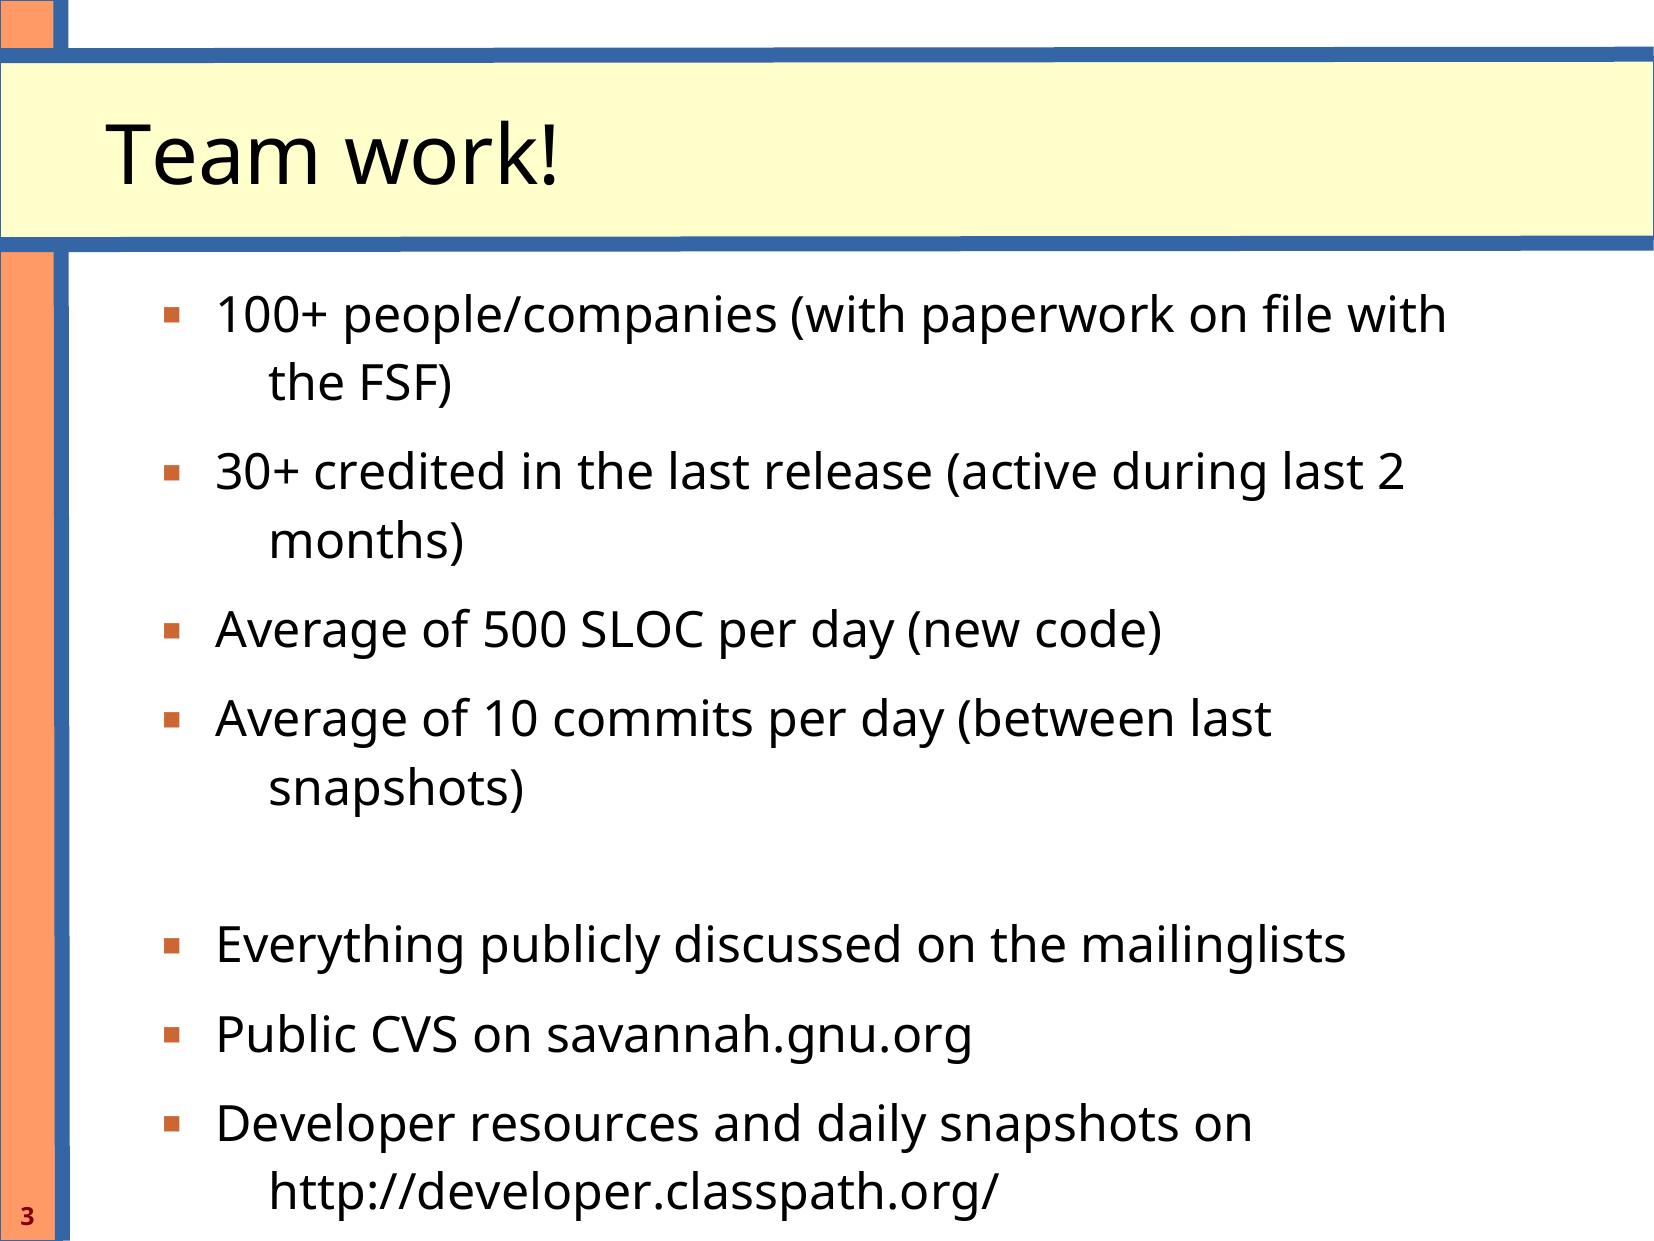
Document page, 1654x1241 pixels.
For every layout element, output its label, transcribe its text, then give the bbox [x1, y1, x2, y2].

list 100+ people/companies (with paperwork on file with the FSF) 30+ credited in the last release (active during last 2 months) Average of 500 SLOC per day (new code) Average of 10 commits per day (between last snapshots) Everything publicly discussed on the mailinglists Public CVS on savannah.gnu.org Developer resources and daily snapshots on http://developer.classpath.org/ Daily chatter on http://planet.classpath.org/ Daily meetings on irc.gnu.org in #classpath [126, 278, 1539, 1195]
title Team work! [105, 92, 1605, 212]
